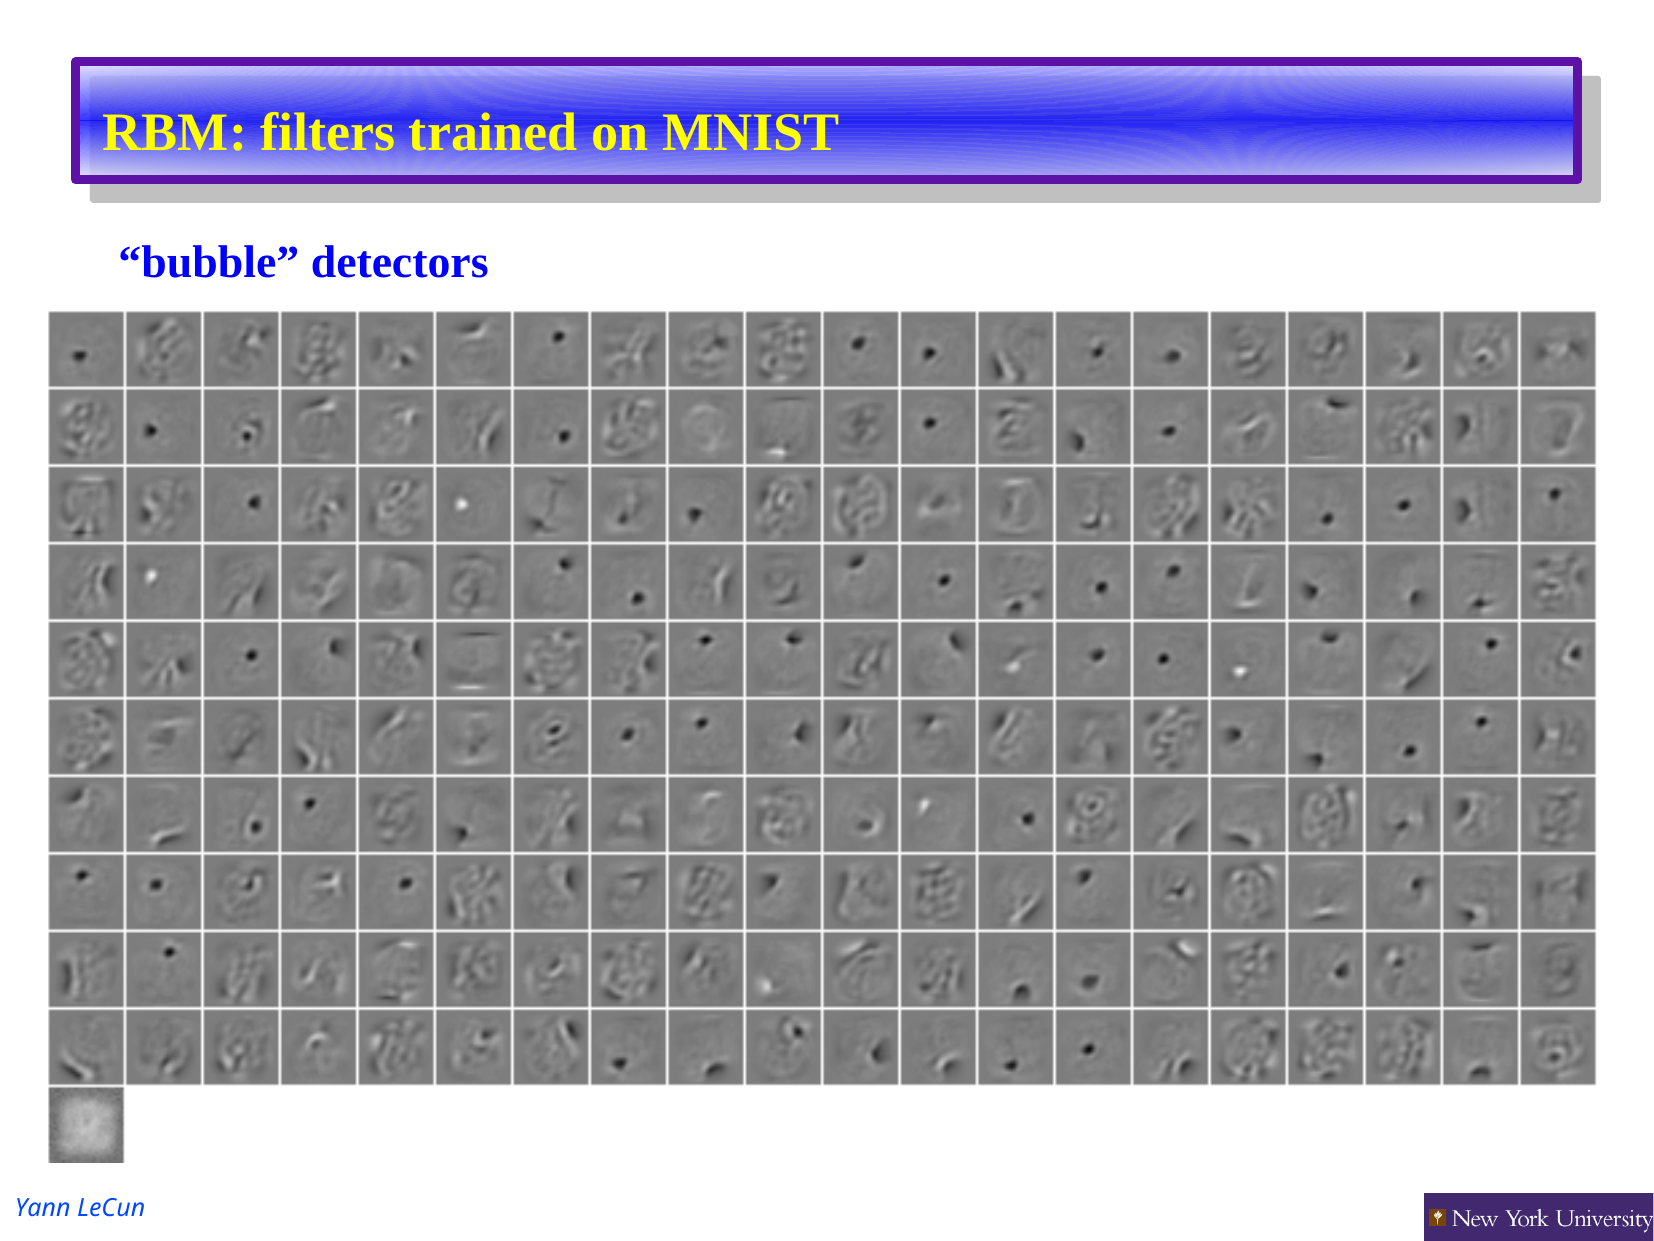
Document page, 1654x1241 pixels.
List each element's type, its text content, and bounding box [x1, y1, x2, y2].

picture [1424, 1193, 1654, 1241]
picture [47, 310, 1599, 1163]
list “bubble” detectors [118, 236, 1131, 310]
title RBM: filters trained on MNIST [75, 61, 1578, 180]
